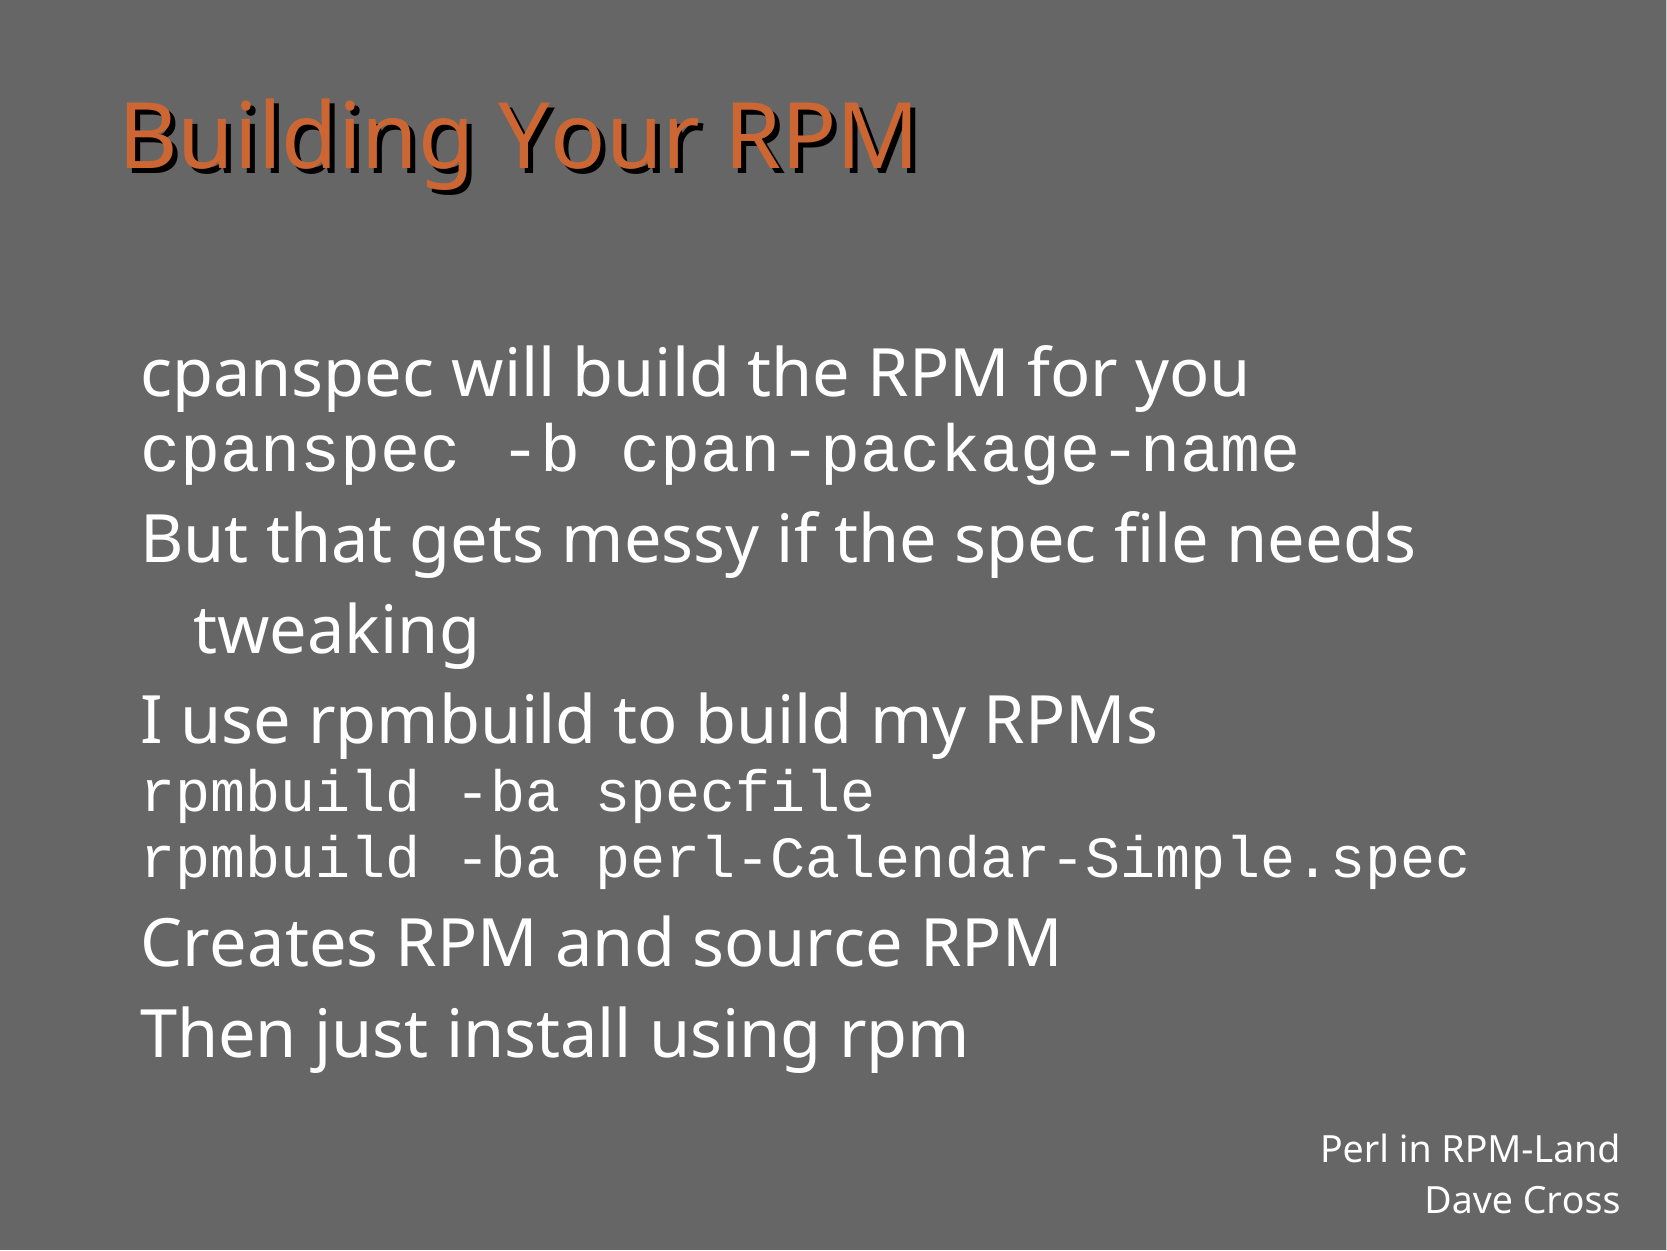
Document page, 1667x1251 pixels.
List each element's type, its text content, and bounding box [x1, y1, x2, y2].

list cpanspec will build the RPM for you cpanspec -b cpan-package-name But that gets messy if the spec file needs tweaking I use rpmbuild to build my RPMs rpmbuild -ba specfile rpmbuild -ba perl-Calendar-Simple.spec Creates RPM and source RPM Then just install using rpm [122, 324, 1546, 1123]
title Building Your RPM [118, 59, 1542, 207]
